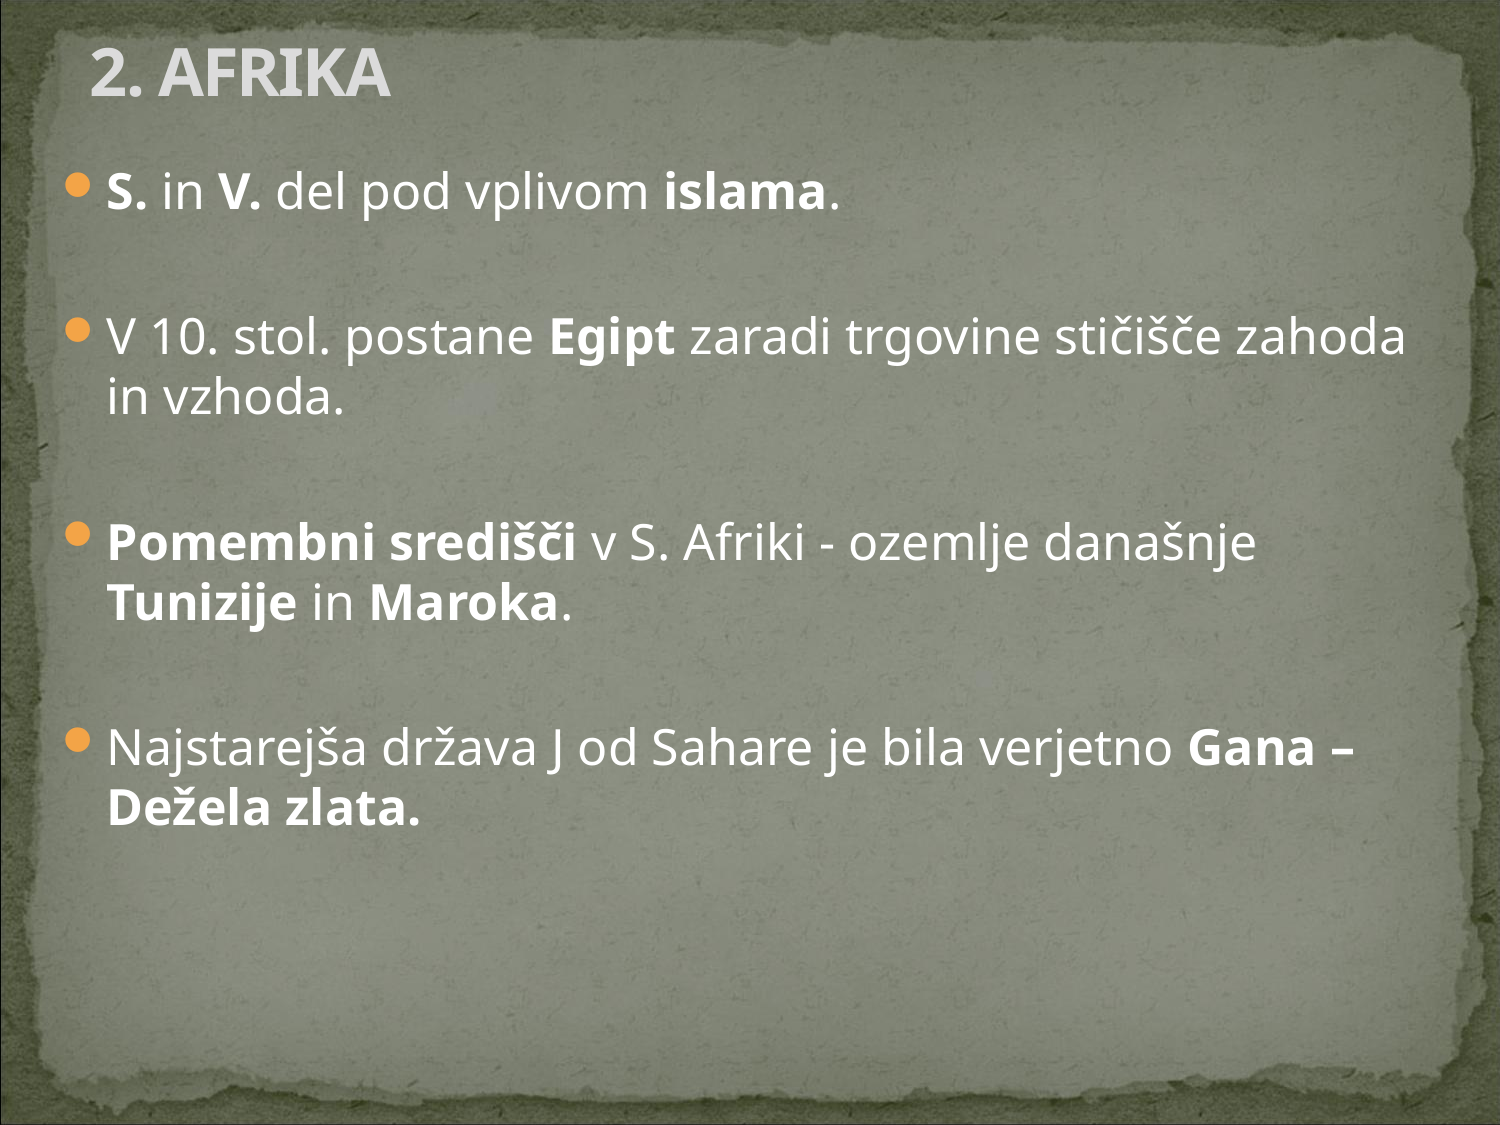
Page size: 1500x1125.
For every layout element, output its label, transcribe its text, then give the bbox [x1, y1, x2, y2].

list S. in V. del pod vplivom islama. V 10. stol. postane Egipt zaradi trgovine stičišče zahoda in vzhoda. Pomembni središči v S. Afriki - ozemlje današnje Tunizije in Maroka. Najstarejša država J od Sahare je bila verjetno Gana – Dežela zlata. [46, 152, 1430, 1067]
picture [0, 0, 1500, 1125]
title 2. AFRIKA [75, 24, 1425, 118]
